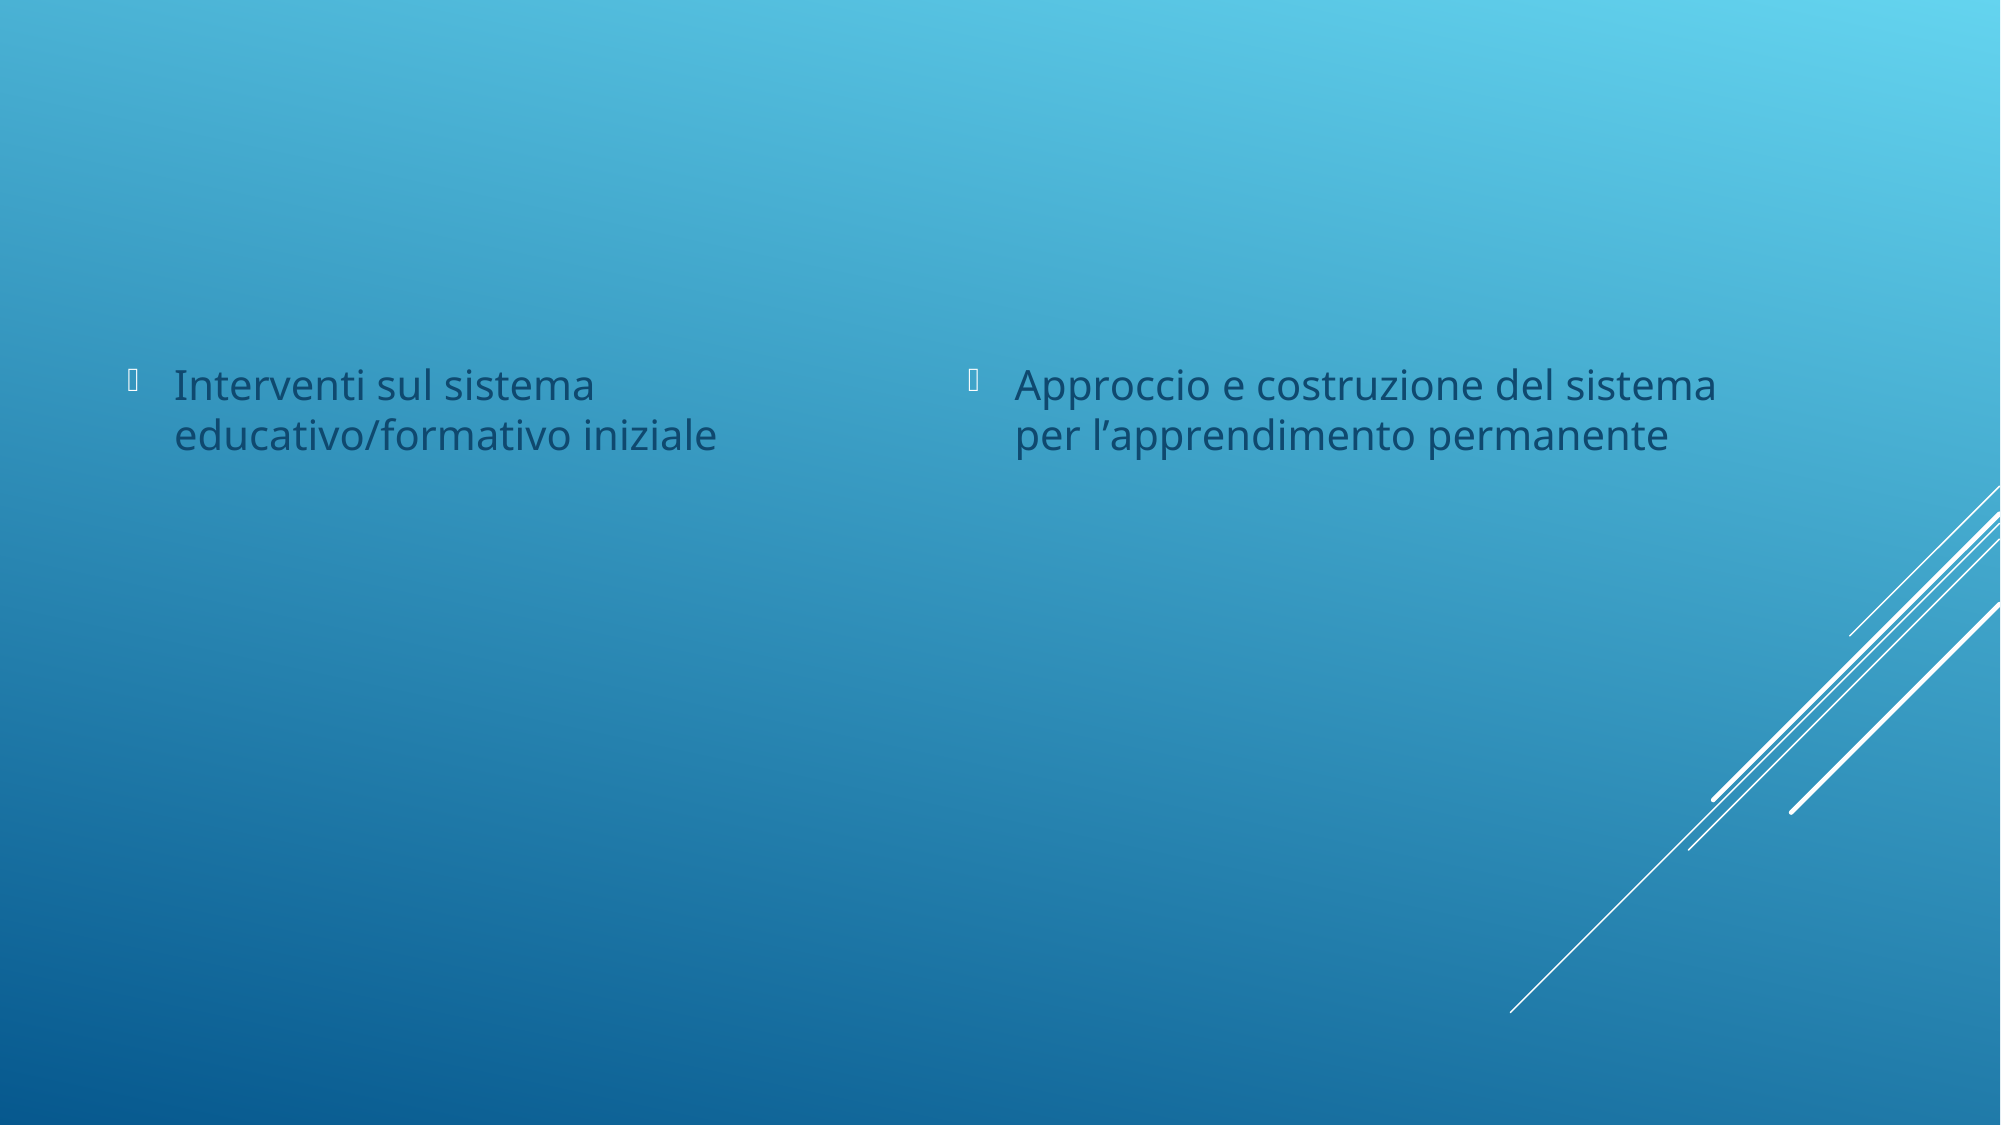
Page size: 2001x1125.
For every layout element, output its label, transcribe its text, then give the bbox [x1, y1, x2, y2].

list Approccio e costruzione del sistema per l’apprendimento permanente [952, 112, 1763, 706]
list Interventi sul sistema educativo/formativo iniziale [112, 112, 923, 706]
